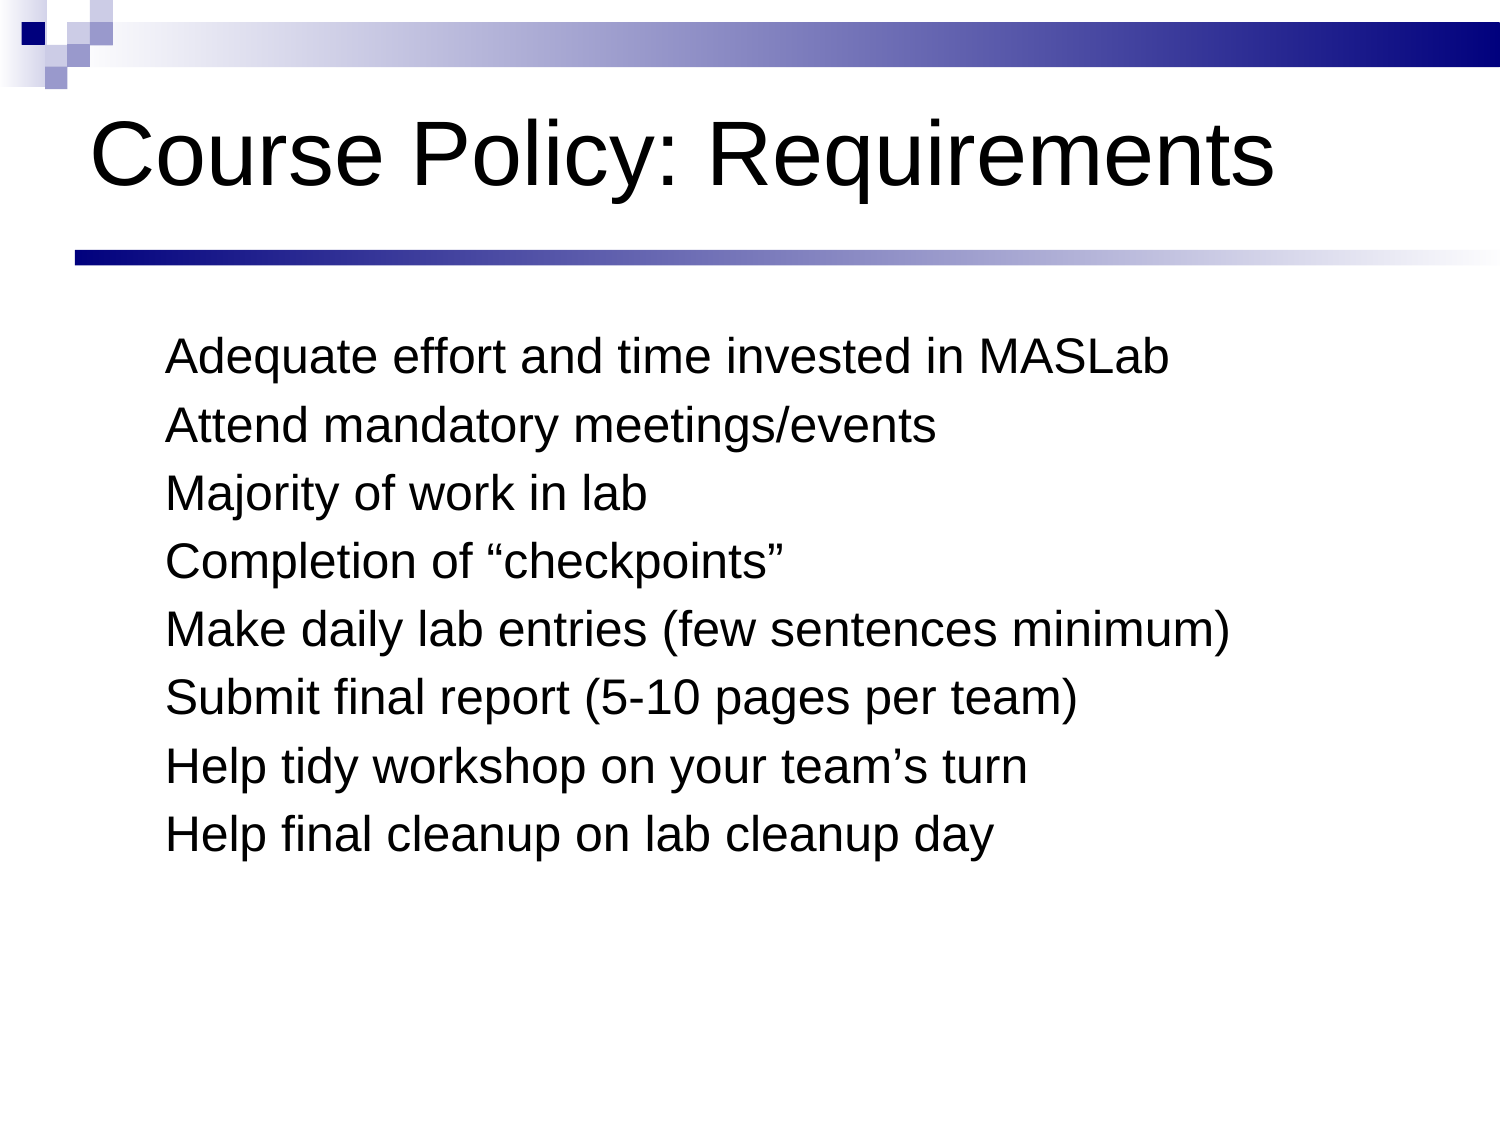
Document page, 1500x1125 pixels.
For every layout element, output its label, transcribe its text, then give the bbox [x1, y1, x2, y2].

title Course Policy: Requirements [75, 75, 1426, 238]
list Adequate effort and time invested in MASLab Attend mandatory meetings/events Majority of work in lab Completion of “checkpoints” Make daily lab entries (few sentences minimum) Submit final report (5-10 pages per team) Help tidy workshop on your team’s turn Help final cleanup on lab cleanup day [75, 324, 1426, 1073]
